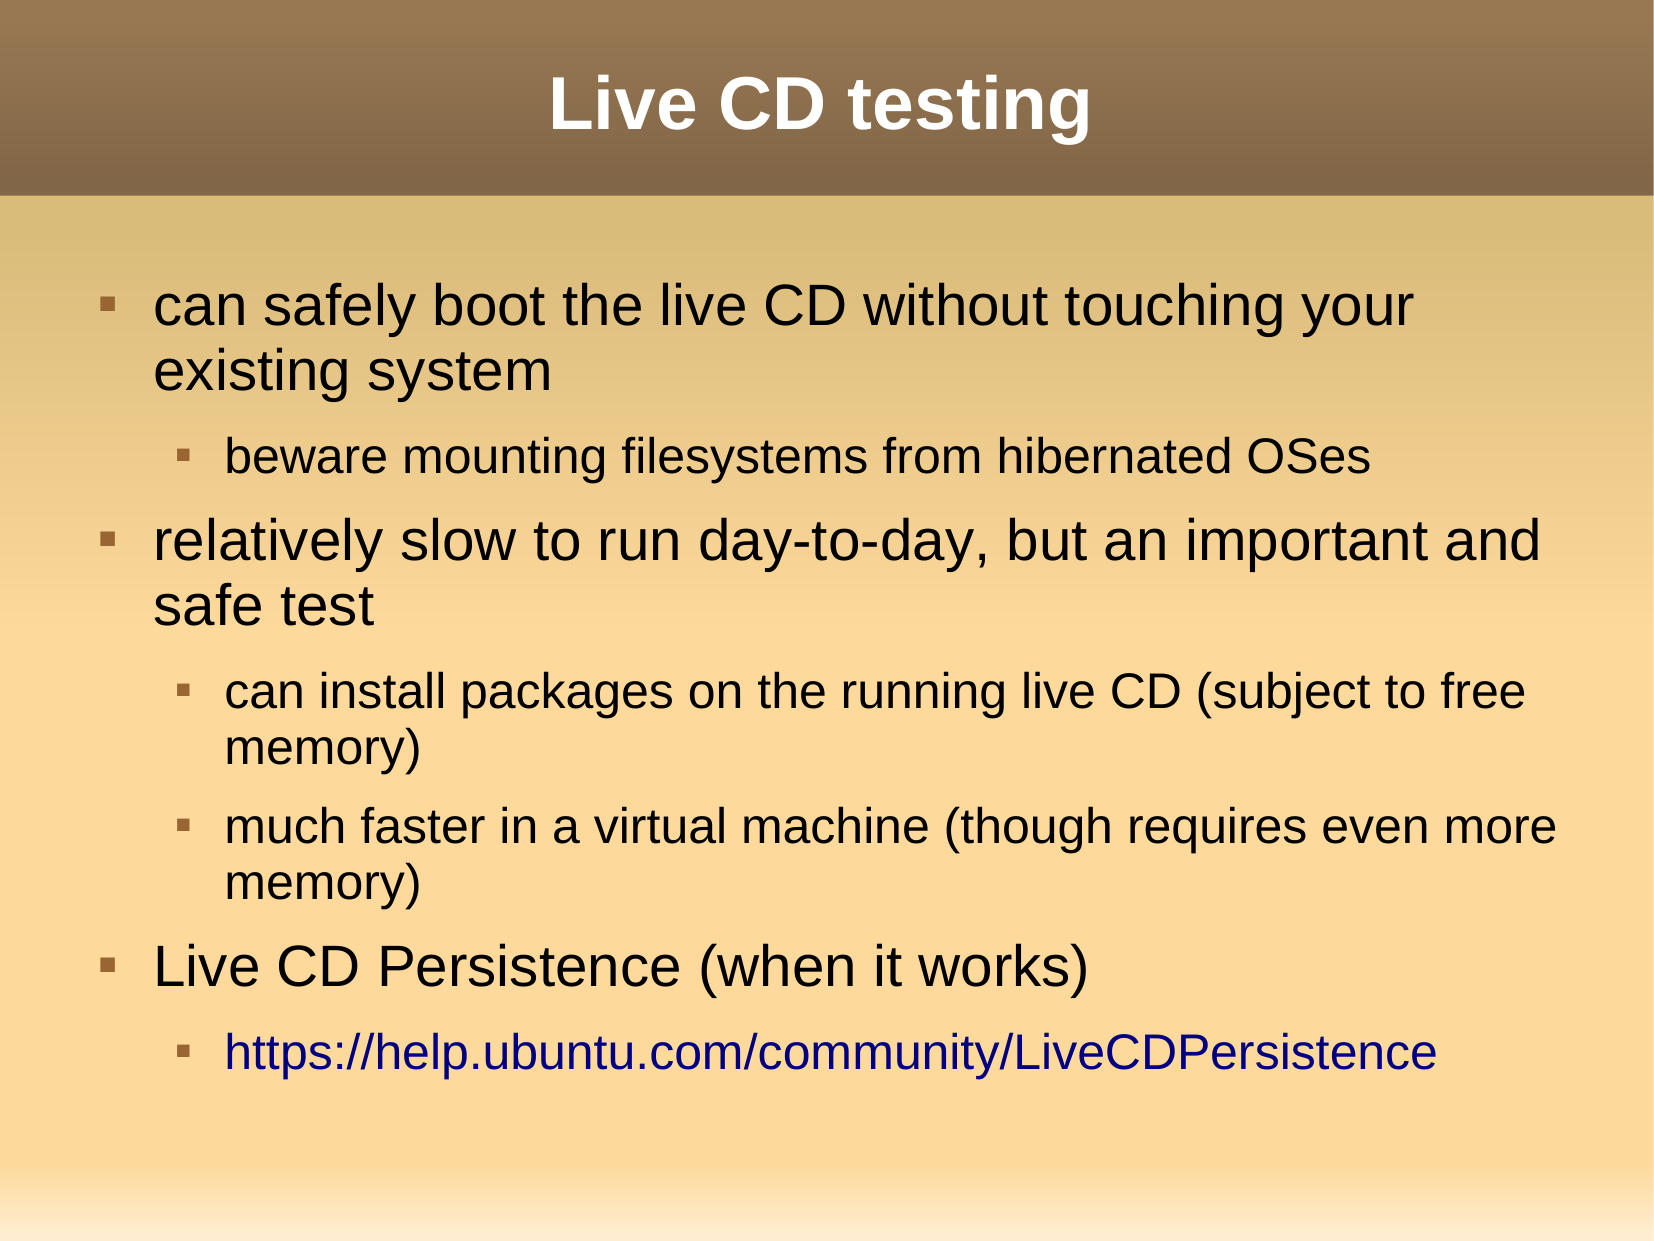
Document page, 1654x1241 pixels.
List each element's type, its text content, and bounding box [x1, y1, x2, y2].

title Live CD testing [76, 0, 1565, 208]
picture [0, 0, 1654, 1241]
list can safely boot the live CD without touching your existing system beware mounting filesystems from hibernated OSes relatively slow to run day-to-day, but an important and safe test can install packages on the running live CD (subject to free memory) much faster in a virtual machine (though requires even more memory) Live CD Persistence (when it works) https://help.ubuntu.com/community/LiveCDPersistence [82, 272, 1595, 1081]
